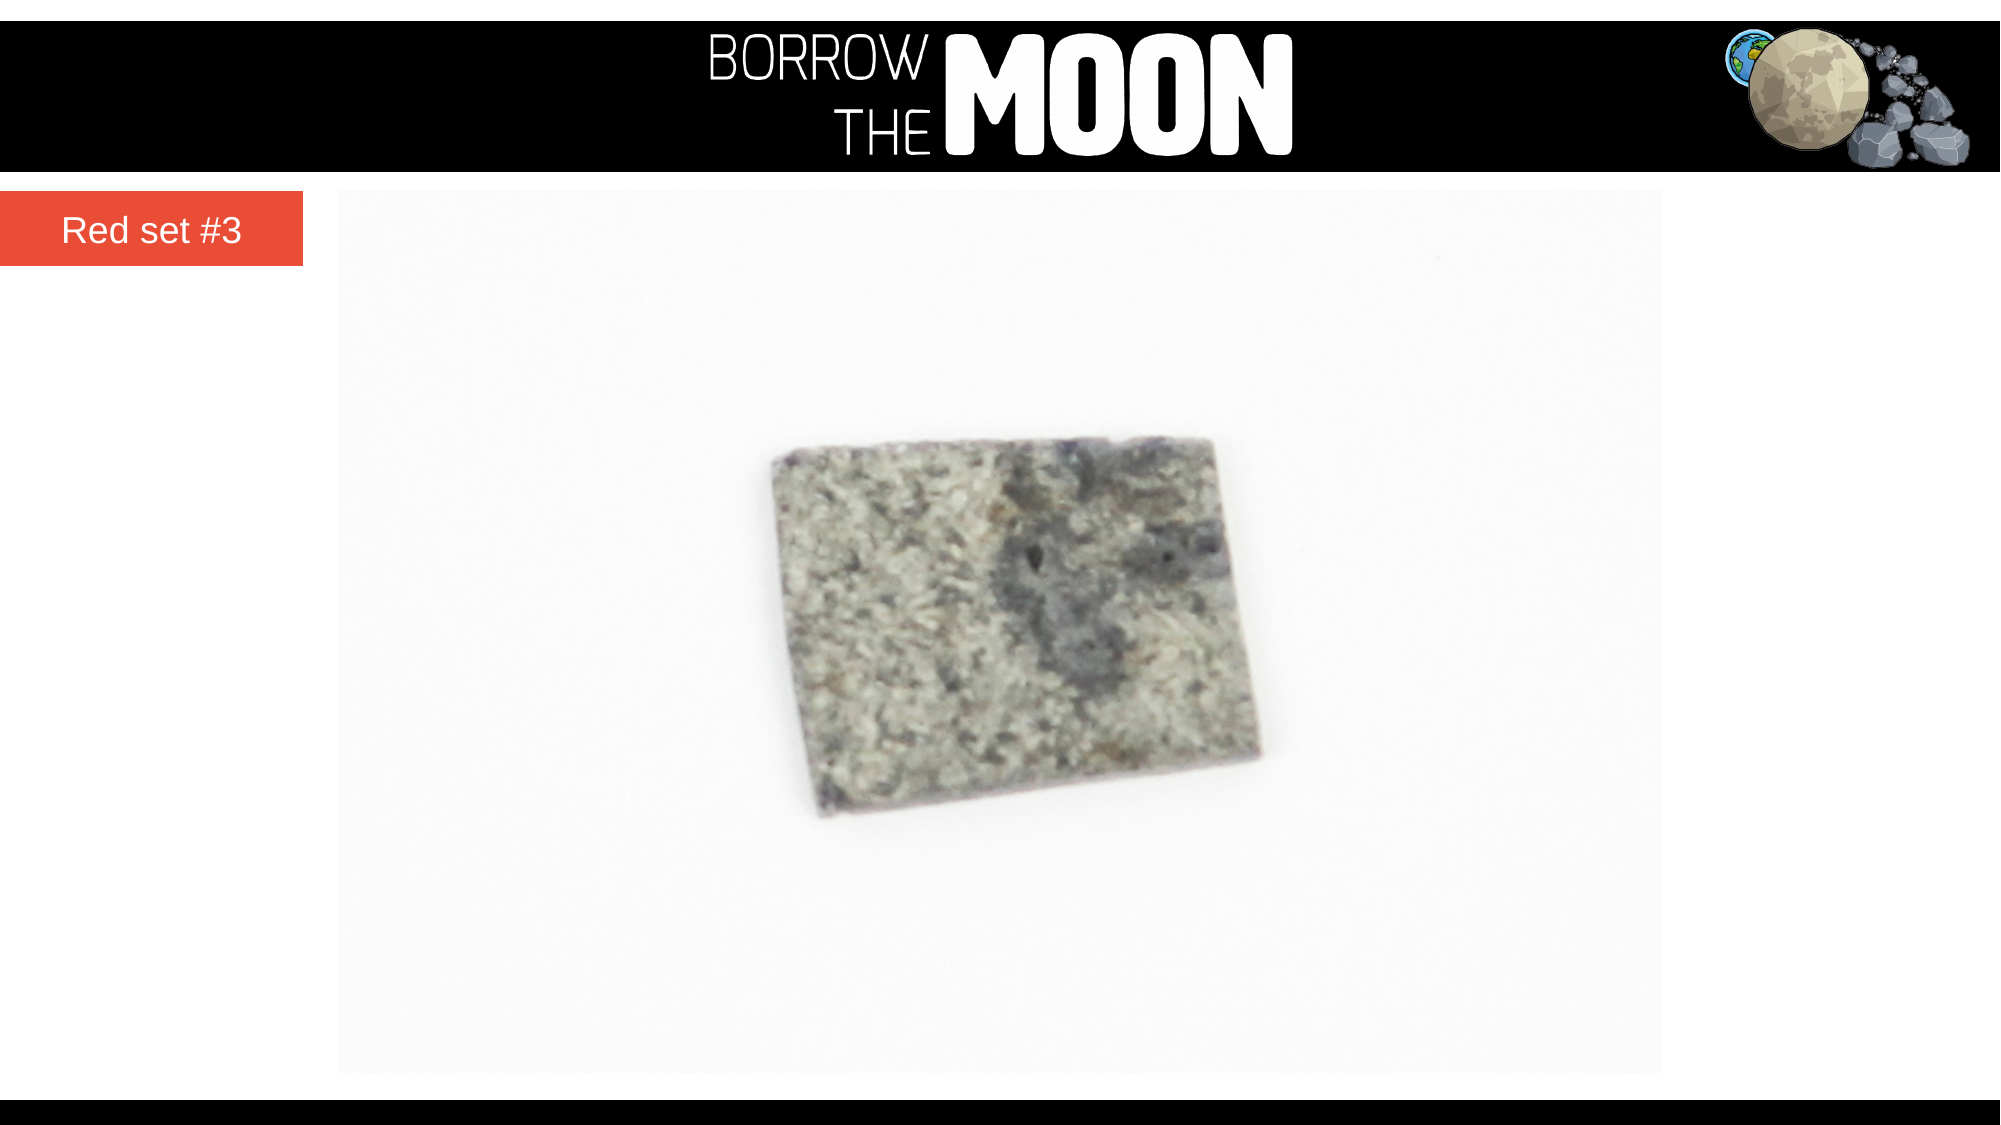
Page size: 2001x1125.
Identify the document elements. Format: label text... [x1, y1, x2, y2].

picture [338, 190, 1662, 1073]
text_box Red set #3 [0, 191, 303, 266]
